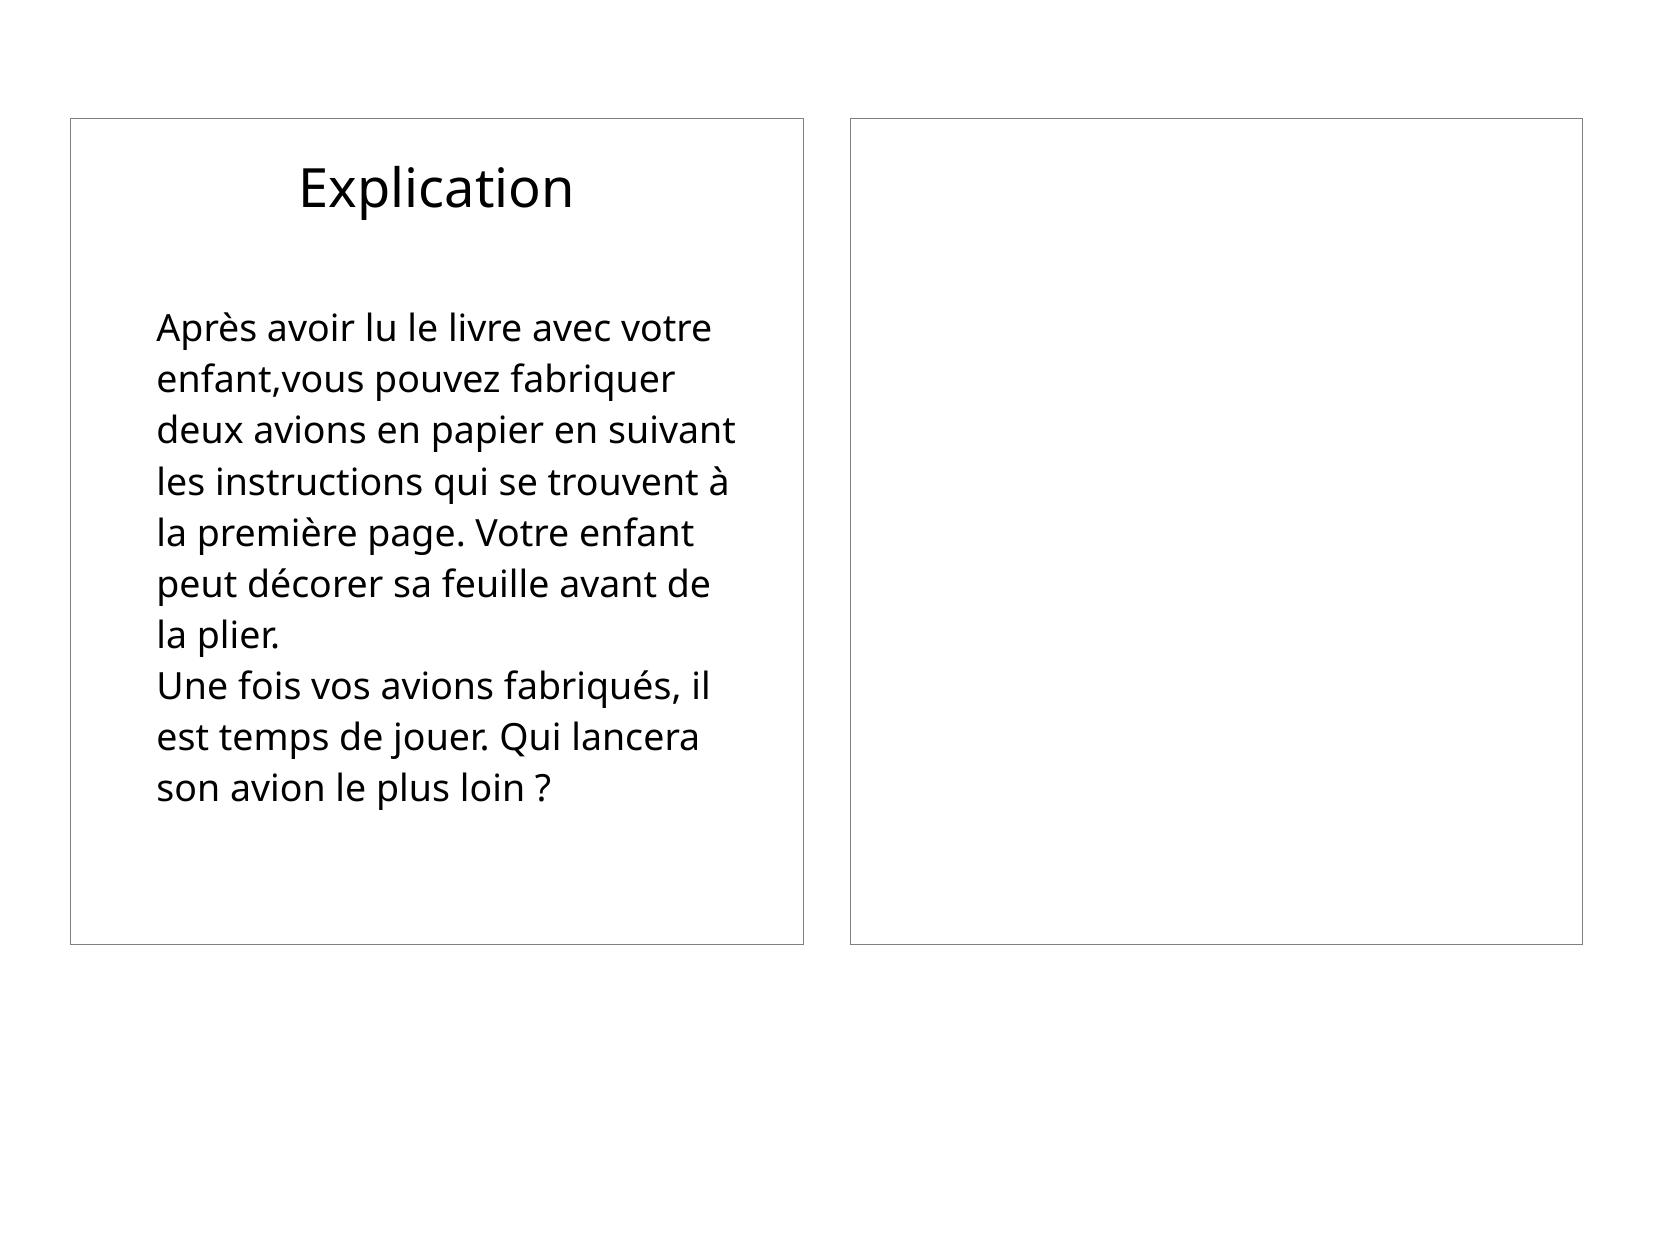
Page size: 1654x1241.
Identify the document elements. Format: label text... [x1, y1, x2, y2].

text_box Explication [153, 141, 721, 230]
text_box Après avoir lu le livre avec votre enfant,vous pouvez fabriquer deux avions en papier en suivant les instructions qui se trouvent à la première page. Votre enfant peut décorer sa feuille avant de la plier. Une fois vos avions fabriqués, il est temps de jouer. Qui lancera son avion le plus loin ? [141, 294, 756, 862]
